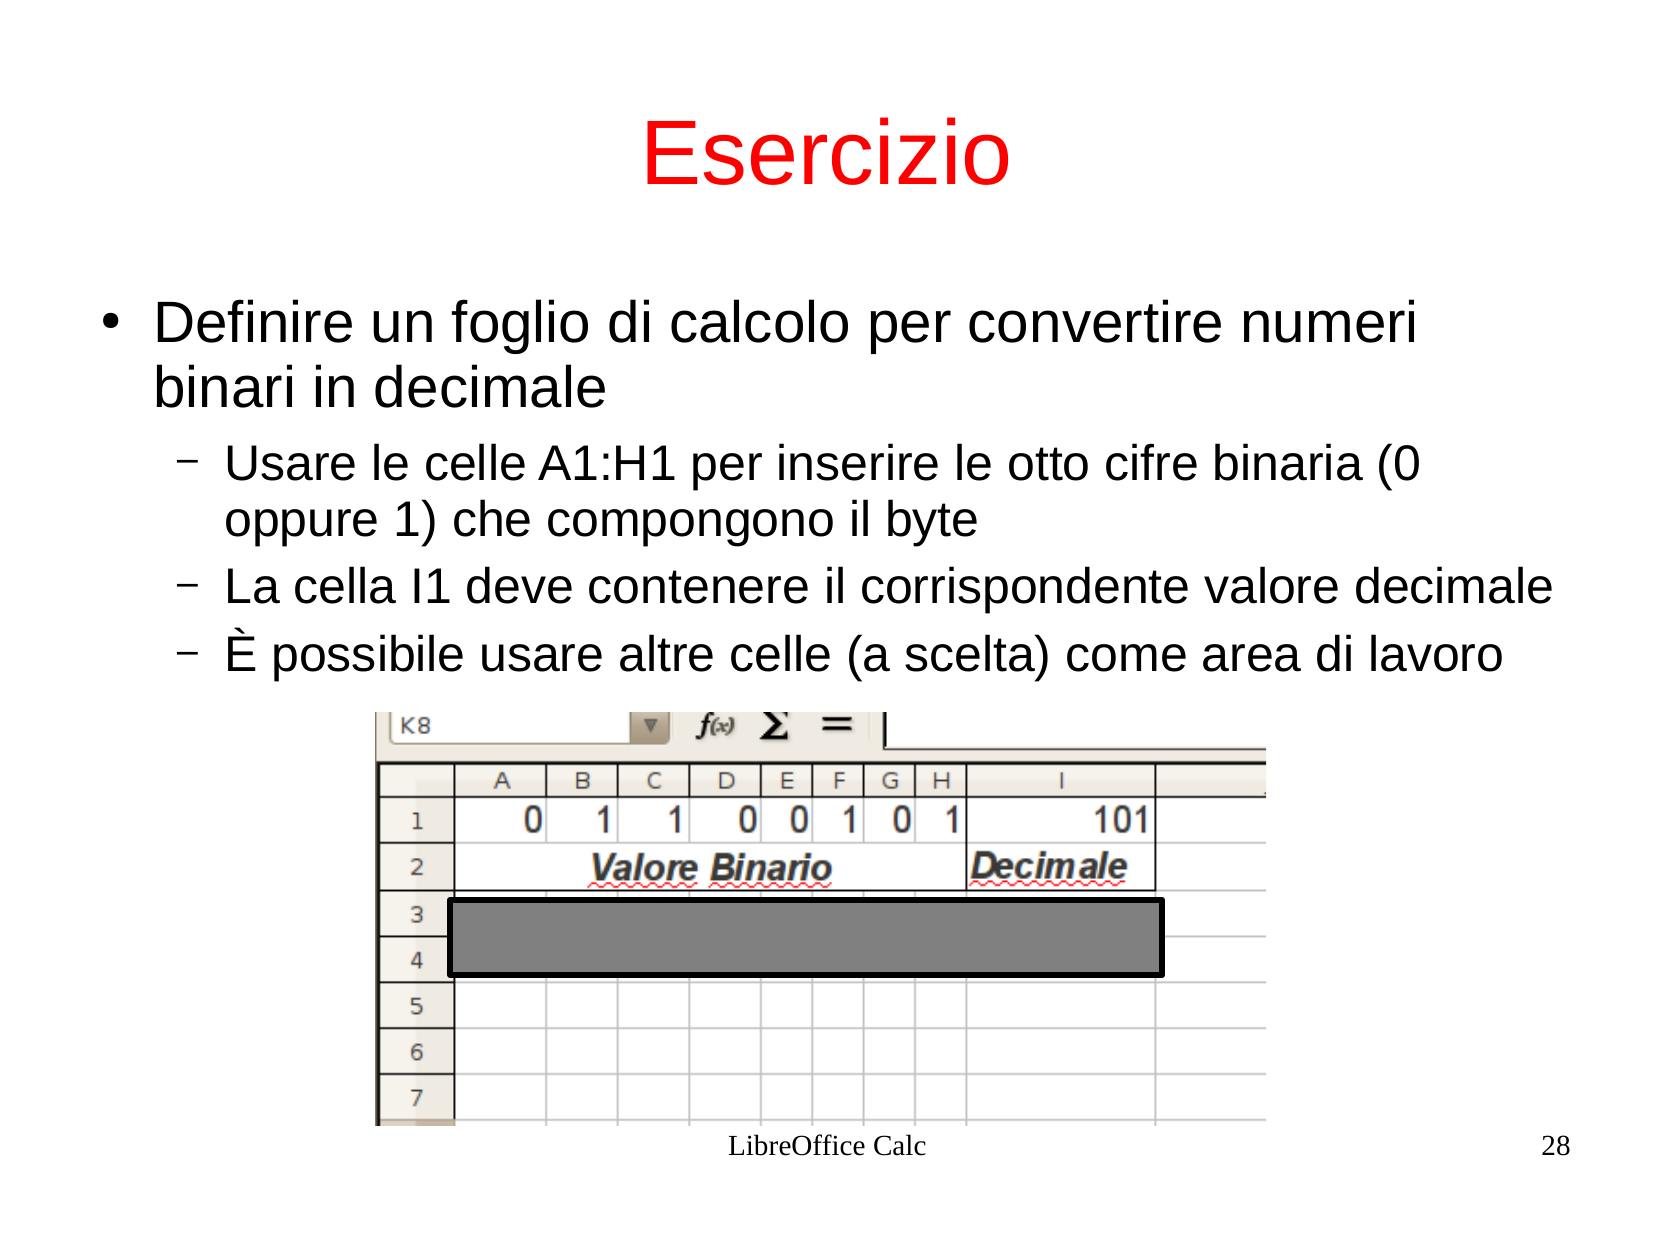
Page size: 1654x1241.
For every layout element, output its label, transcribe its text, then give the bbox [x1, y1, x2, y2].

text_box [449, 900, 1163, 976]
picture [375, 712, 1267, 1126]
list Definire un foglio di calcolo per convertire numeri binari in decimale Usare le celle A1:H1 per inserire le otto cifre binaria (0 oppure 1) che compongono il byte La cella I1 deve contenere il corrispondente valore decimale È possibile usare altre celle (a scelta) come area di lavoro [82, 290, 1571, 1109]
title Esercizio [82, 49, 1571, 257]
